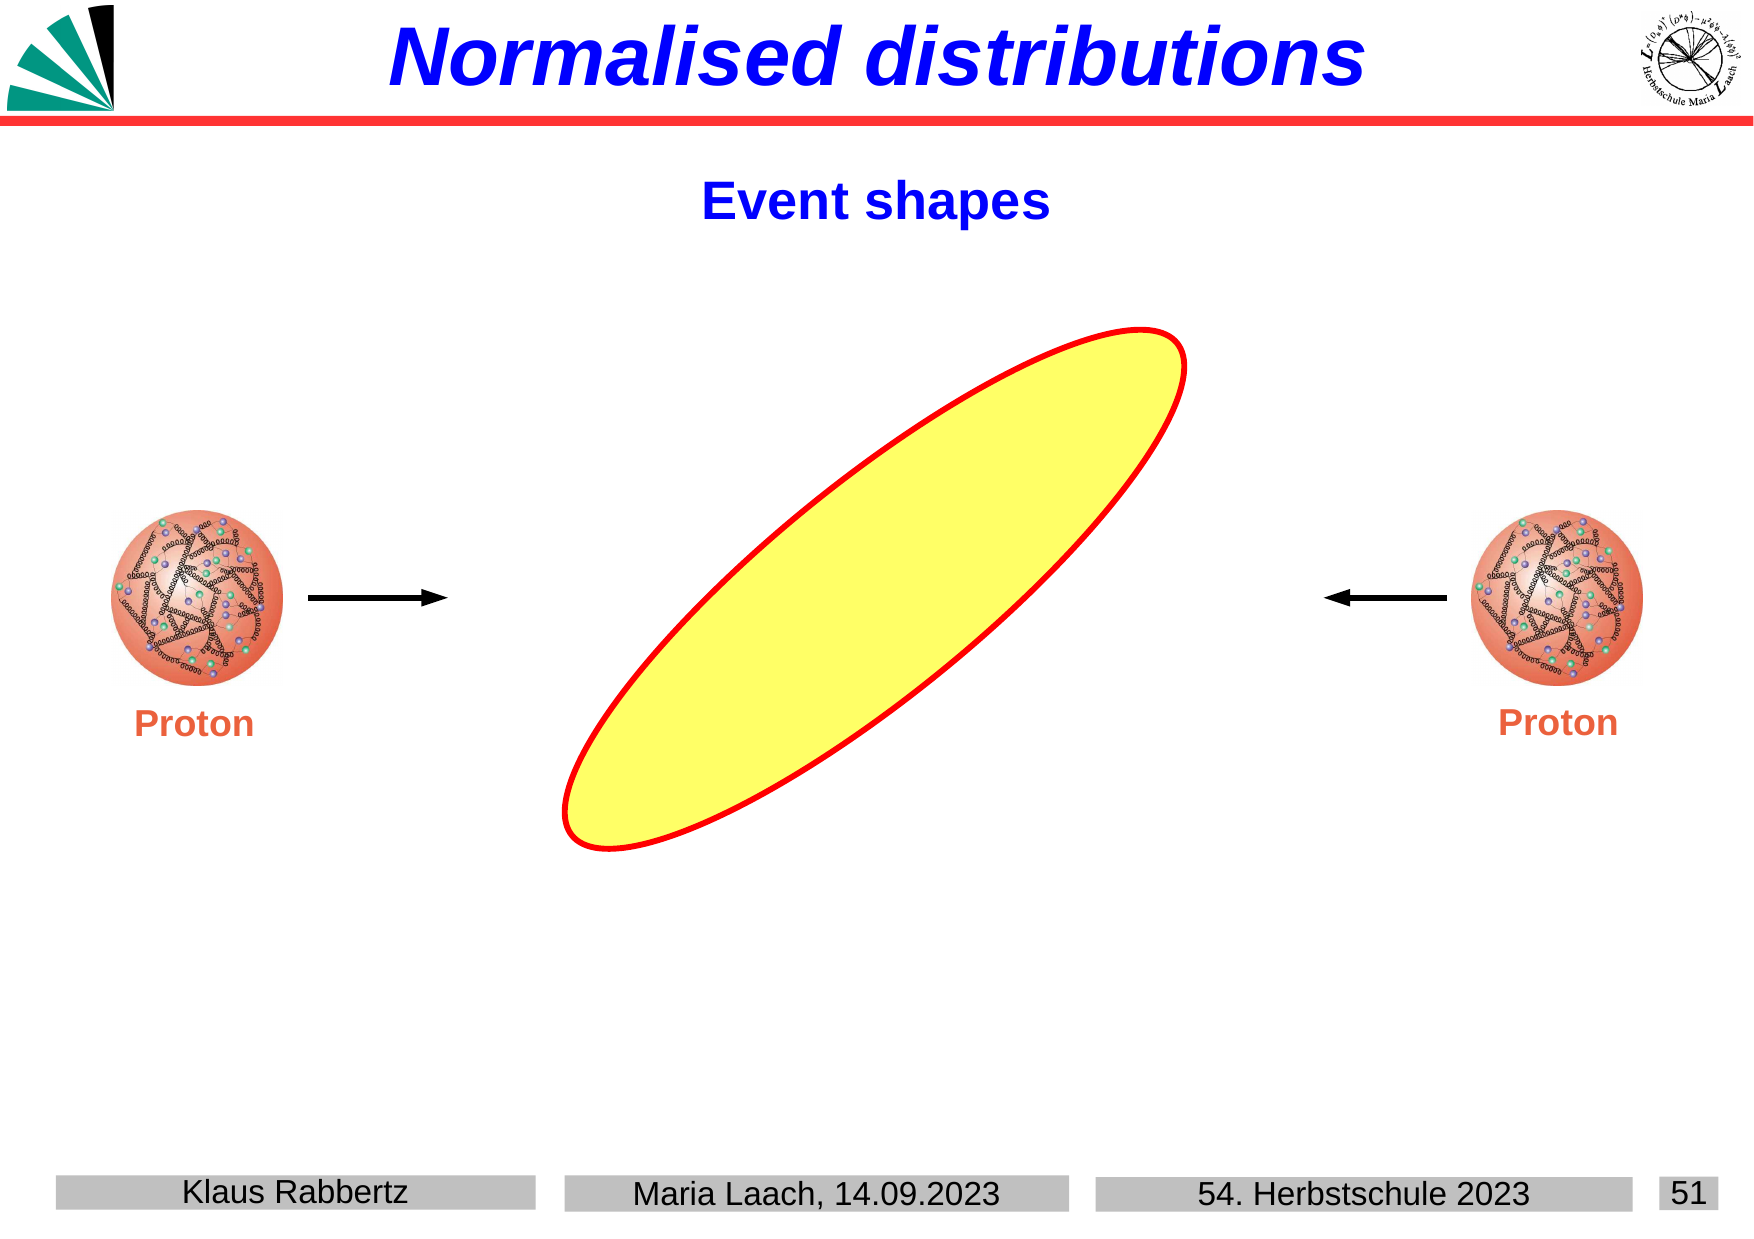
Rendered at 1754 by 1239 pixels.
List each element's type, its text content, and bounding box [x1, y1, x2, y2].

text_box Proton [1486, 695, 1632, 751]
title Normalised distributions [129, 0, 1627, 114]
picture [1641, 11, 1741, 106]
text_box Proton [122, 696, 269, 751]
picture [1471, 510, 1643, 686]
text_box [564, 329, 1185, 849]
text_box Event shapes [689, 164, 1064, 238]
picture [111, 510, 283, 686]
picture [7, 5, 114, 112]
